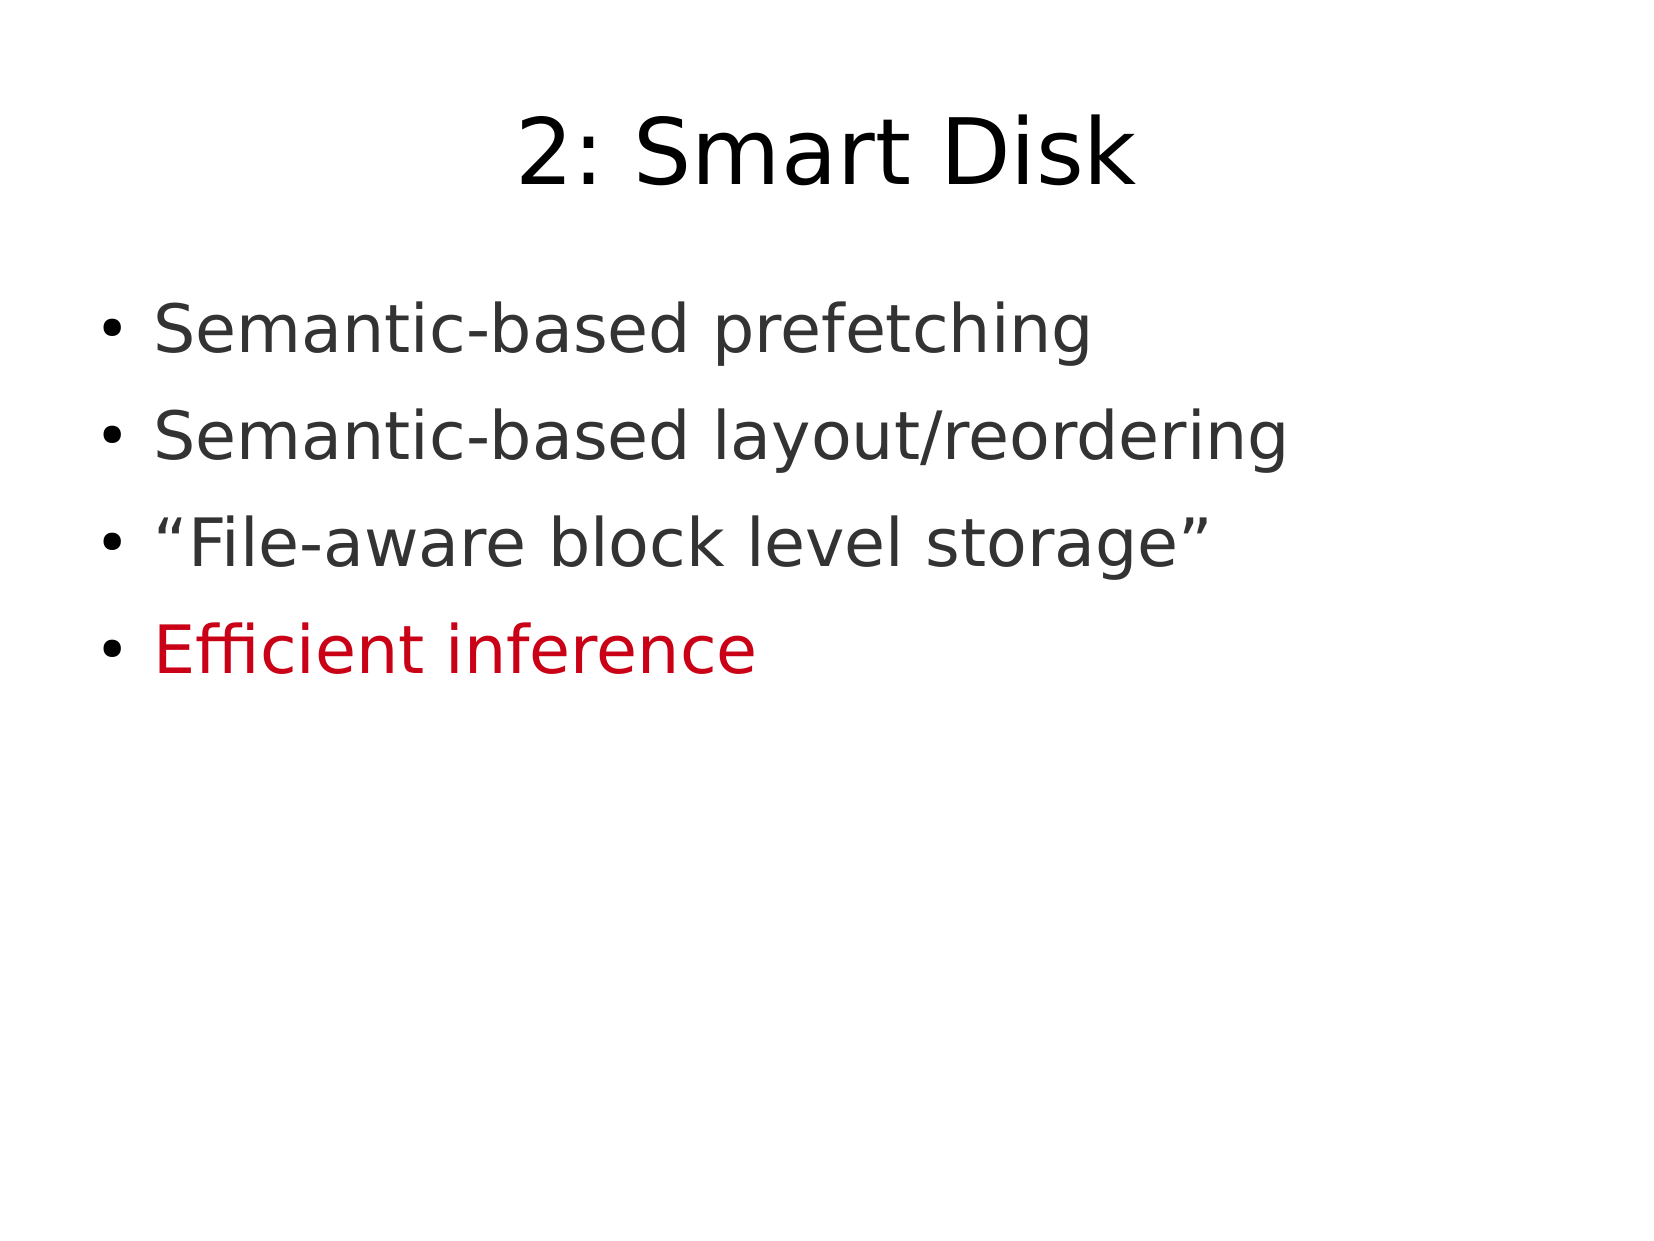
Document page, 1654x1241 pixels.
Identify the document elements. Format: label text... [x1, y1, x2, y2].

list Semantic-based prefetching Semantic-based layout/reordering “File-aware block level storage” Efficient inference [82, 290, 1571, 1109]
title 2: Smart Disk [82, 49, 1571, 257]
